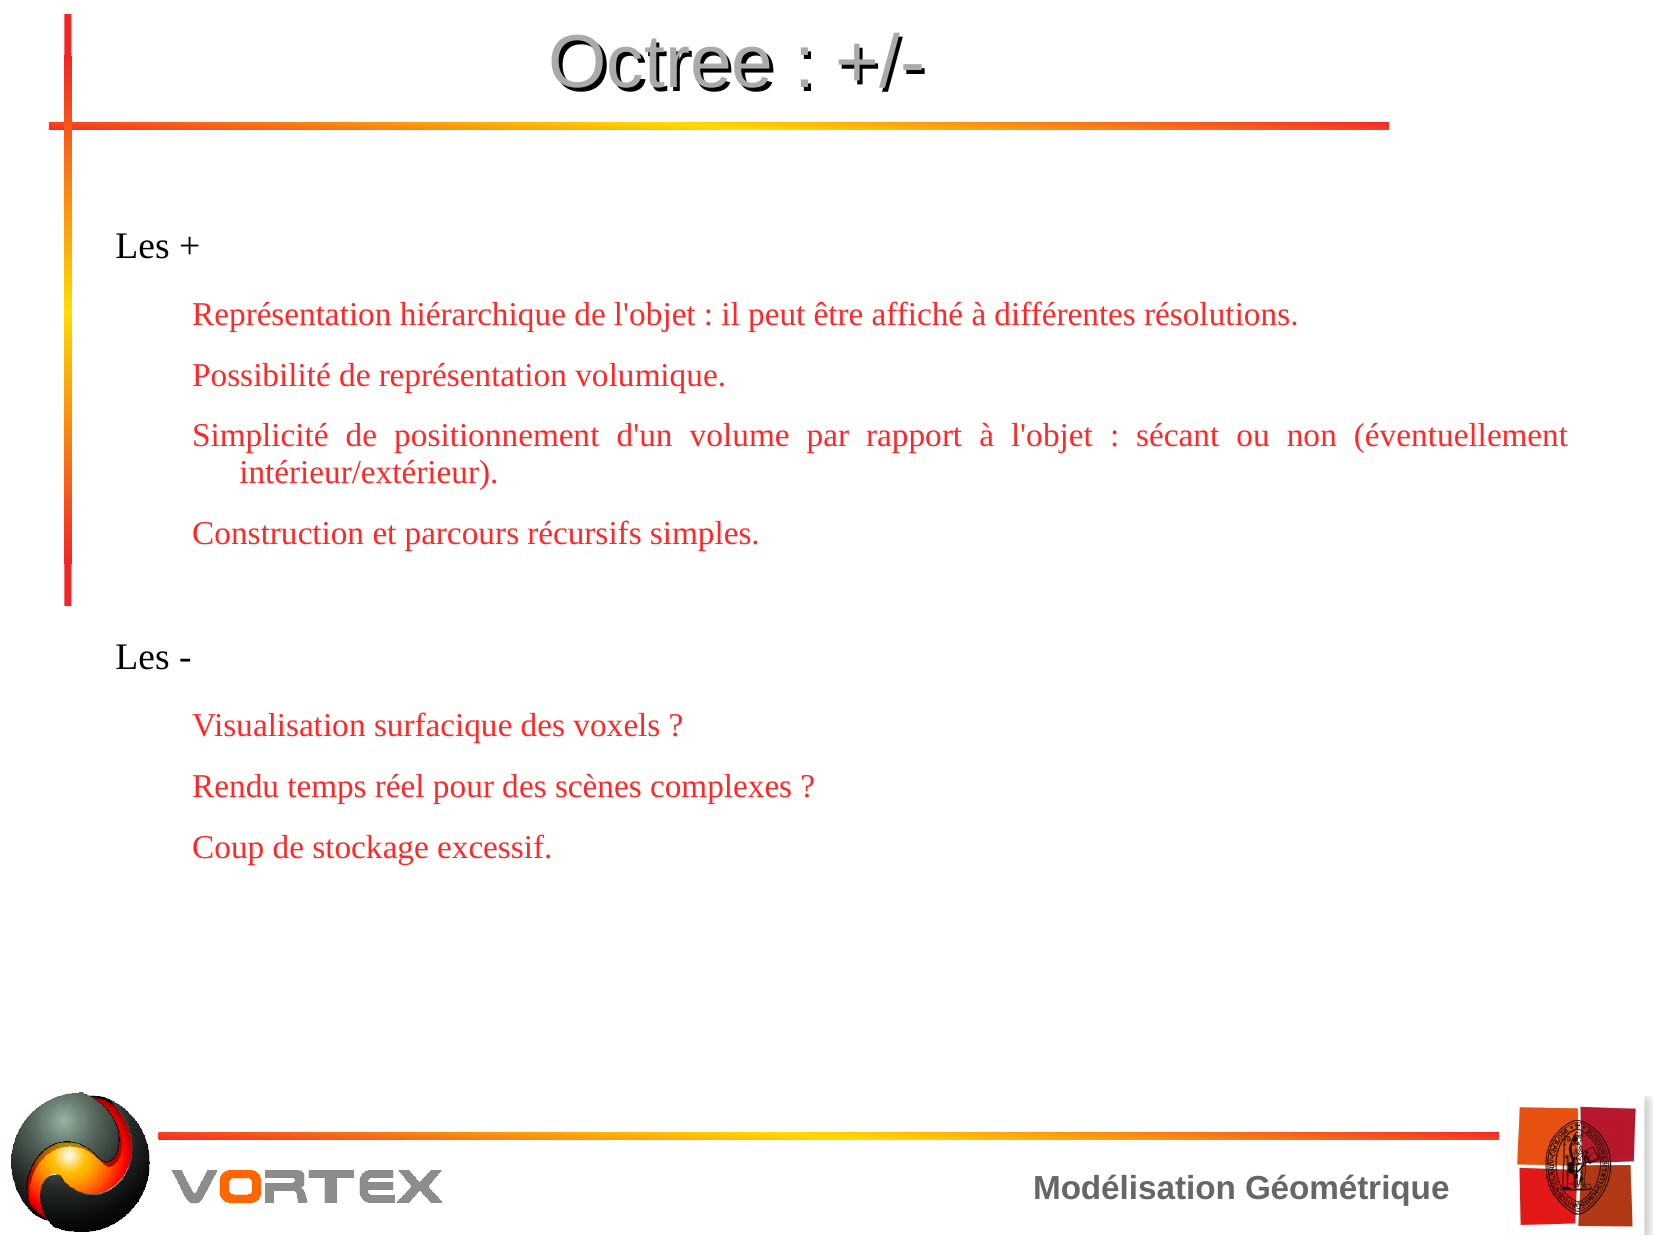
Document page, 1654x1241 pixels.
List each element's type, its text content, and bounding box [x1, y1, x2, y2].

picture [11, 1092, 443, 1232]
title Octree : +/- [82, 4, 1392, 120]
picture [1505, 1096, 1653, 1235]
list Les + Représentation hiérarchique de l'objet : il peut être affiché à différentes résolutions. Possibilité de représentation volumique. Simplicité de positionnement d'un volume par rapport à l'objet : sécant ou non (éventuellement intérieur/extérieur). Construction et parcours récursifs simples. Les - Visualisation surfacique des voxels ? Rendu temps réel pour des scènes complexes ? Coup de stockage excessif. [97, 153, 1571, 1109]
